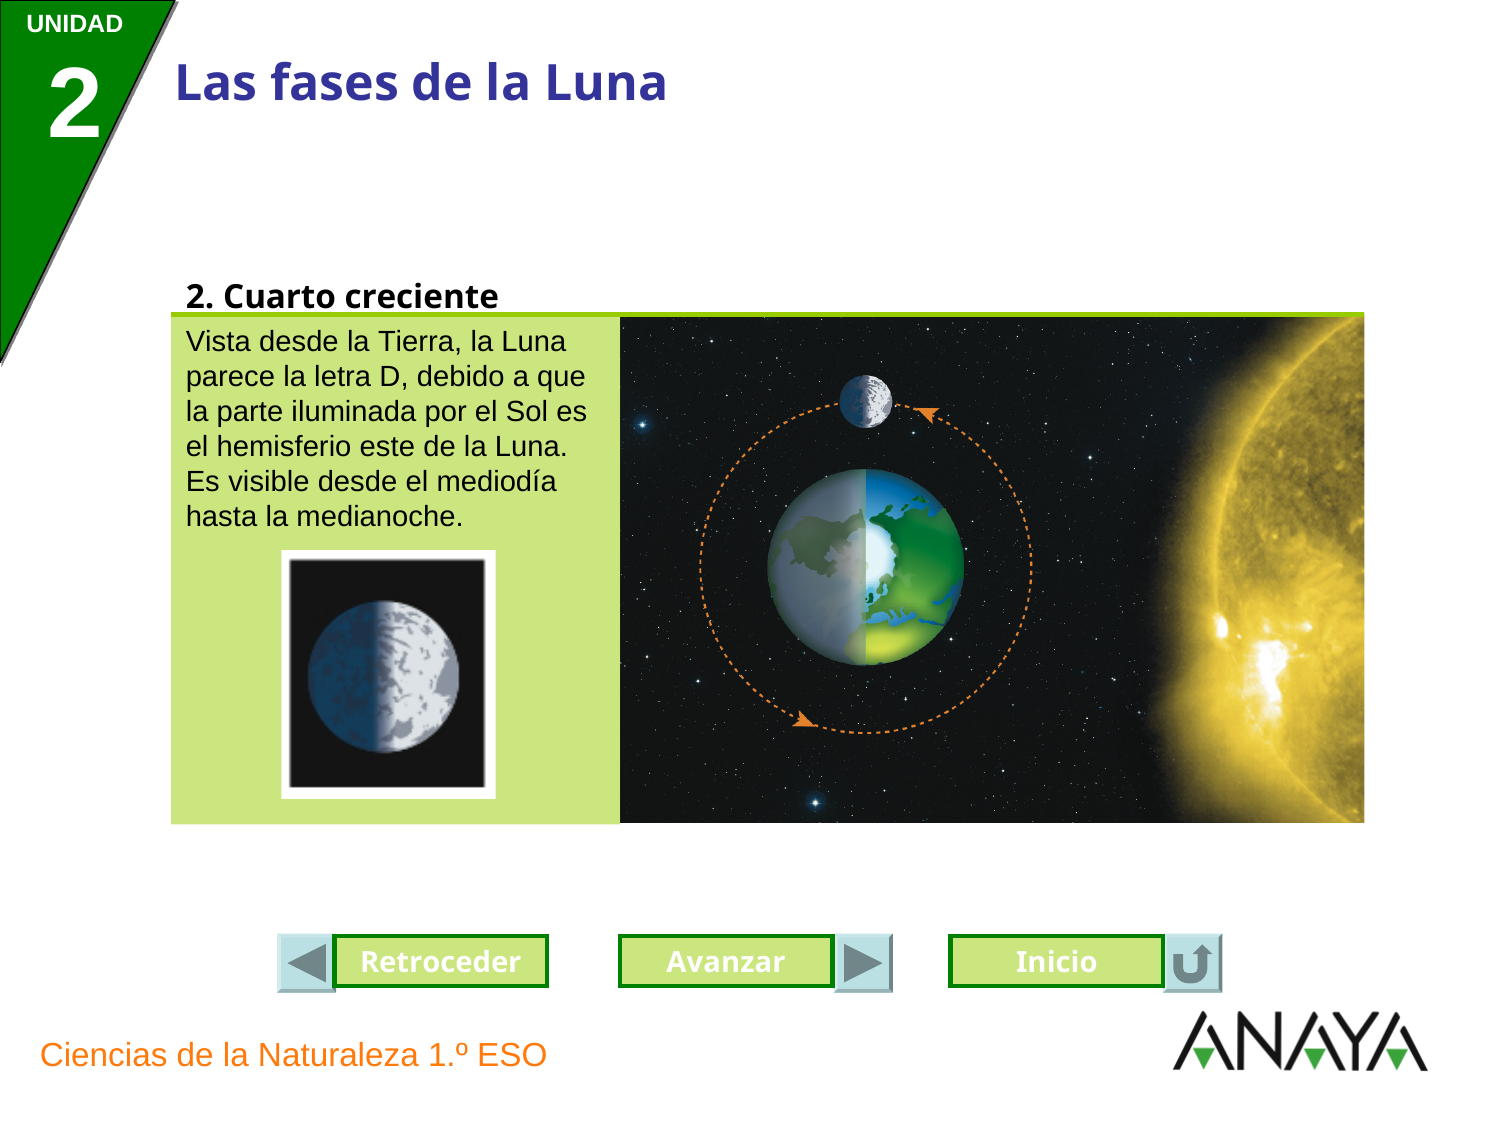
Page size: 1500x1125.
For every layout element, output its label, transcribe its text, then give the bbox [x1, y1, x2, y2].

picture [281, 550, 496, 799]
picture [1139, 978, 1480, 1094]
text_box 2. Cuarto creciente [171, 267, 1365, 323]
text_box Vista desde la Tierra, la Luna parece la letra D, debido a que la parte iluminada por el Sol es el hemisferio este de la Luna. Es visible desde el mediodía hasta la medianoche. [171, 317, 621, 825]
picture [621, 323, 1365, 823]
